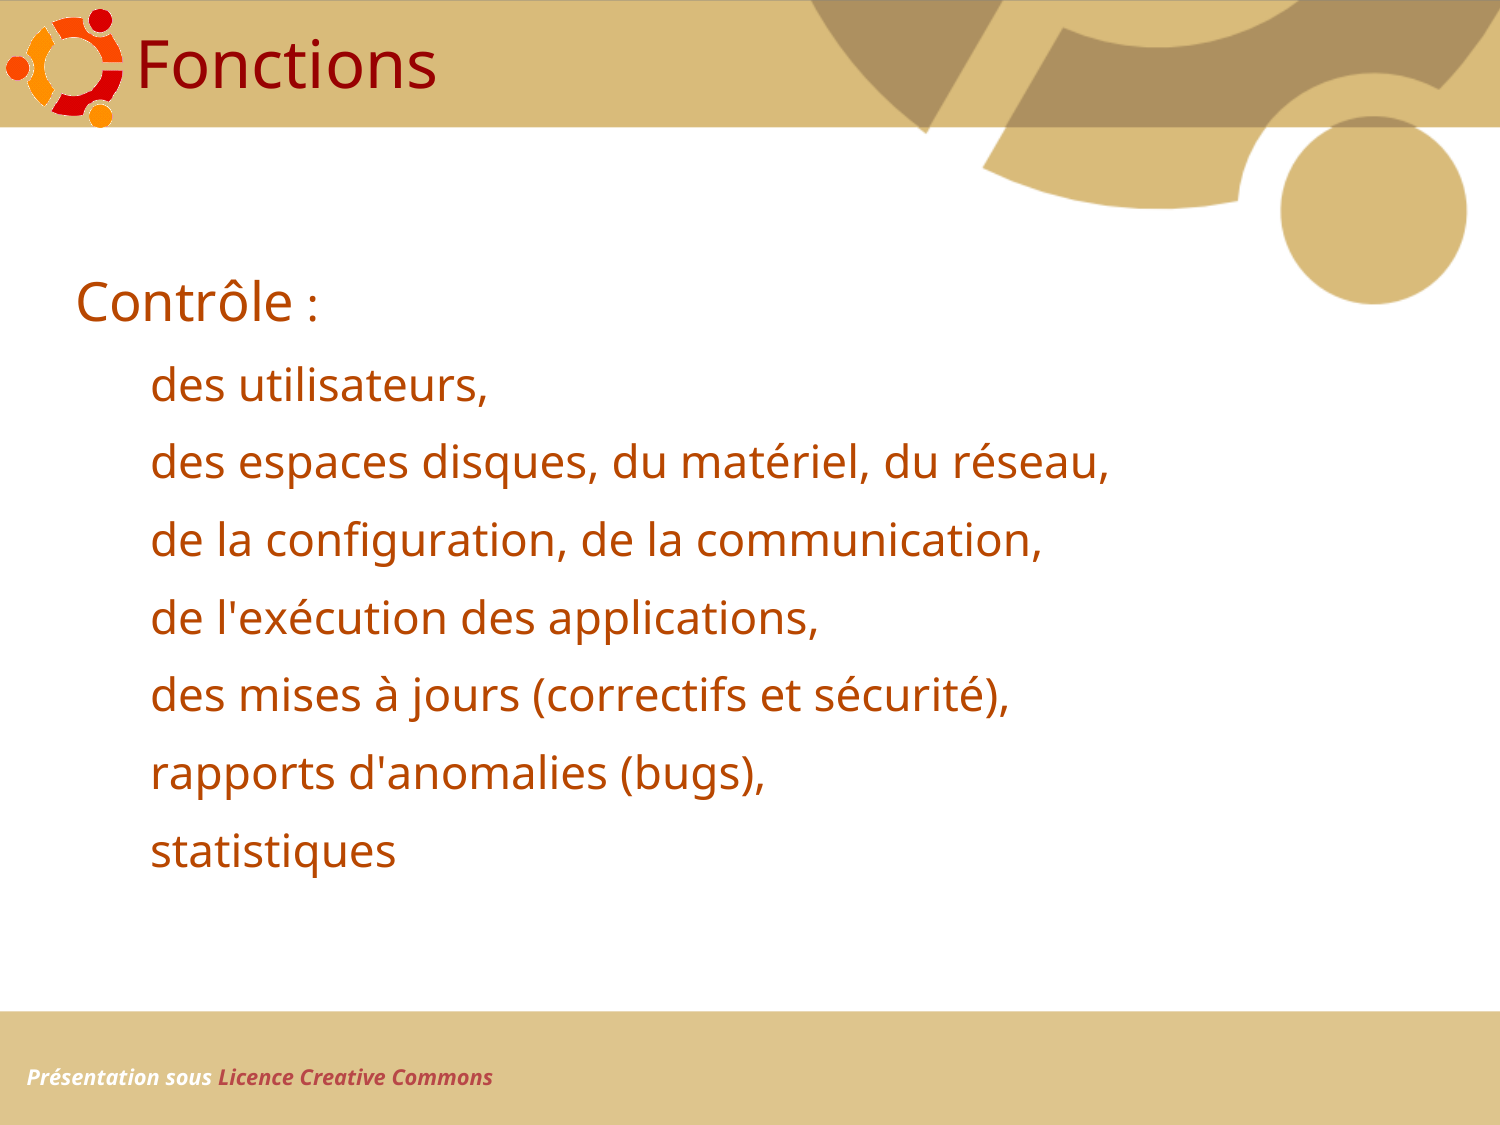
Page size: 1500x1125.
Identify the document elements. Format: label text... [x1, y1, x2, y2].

title Fonctions [135, 0, 1417, 177]
list Contrôle : des utilisateurs, des espaces disques, du matériel, du réseau, de la configuration, de la communication, de l'exécution des applications, des mises à jours (correctifs et sécurité), rapports d'anomalies (bugs), statistiques [75, 262, 1425, 949]
picture [0, 0, 1500, 557]
